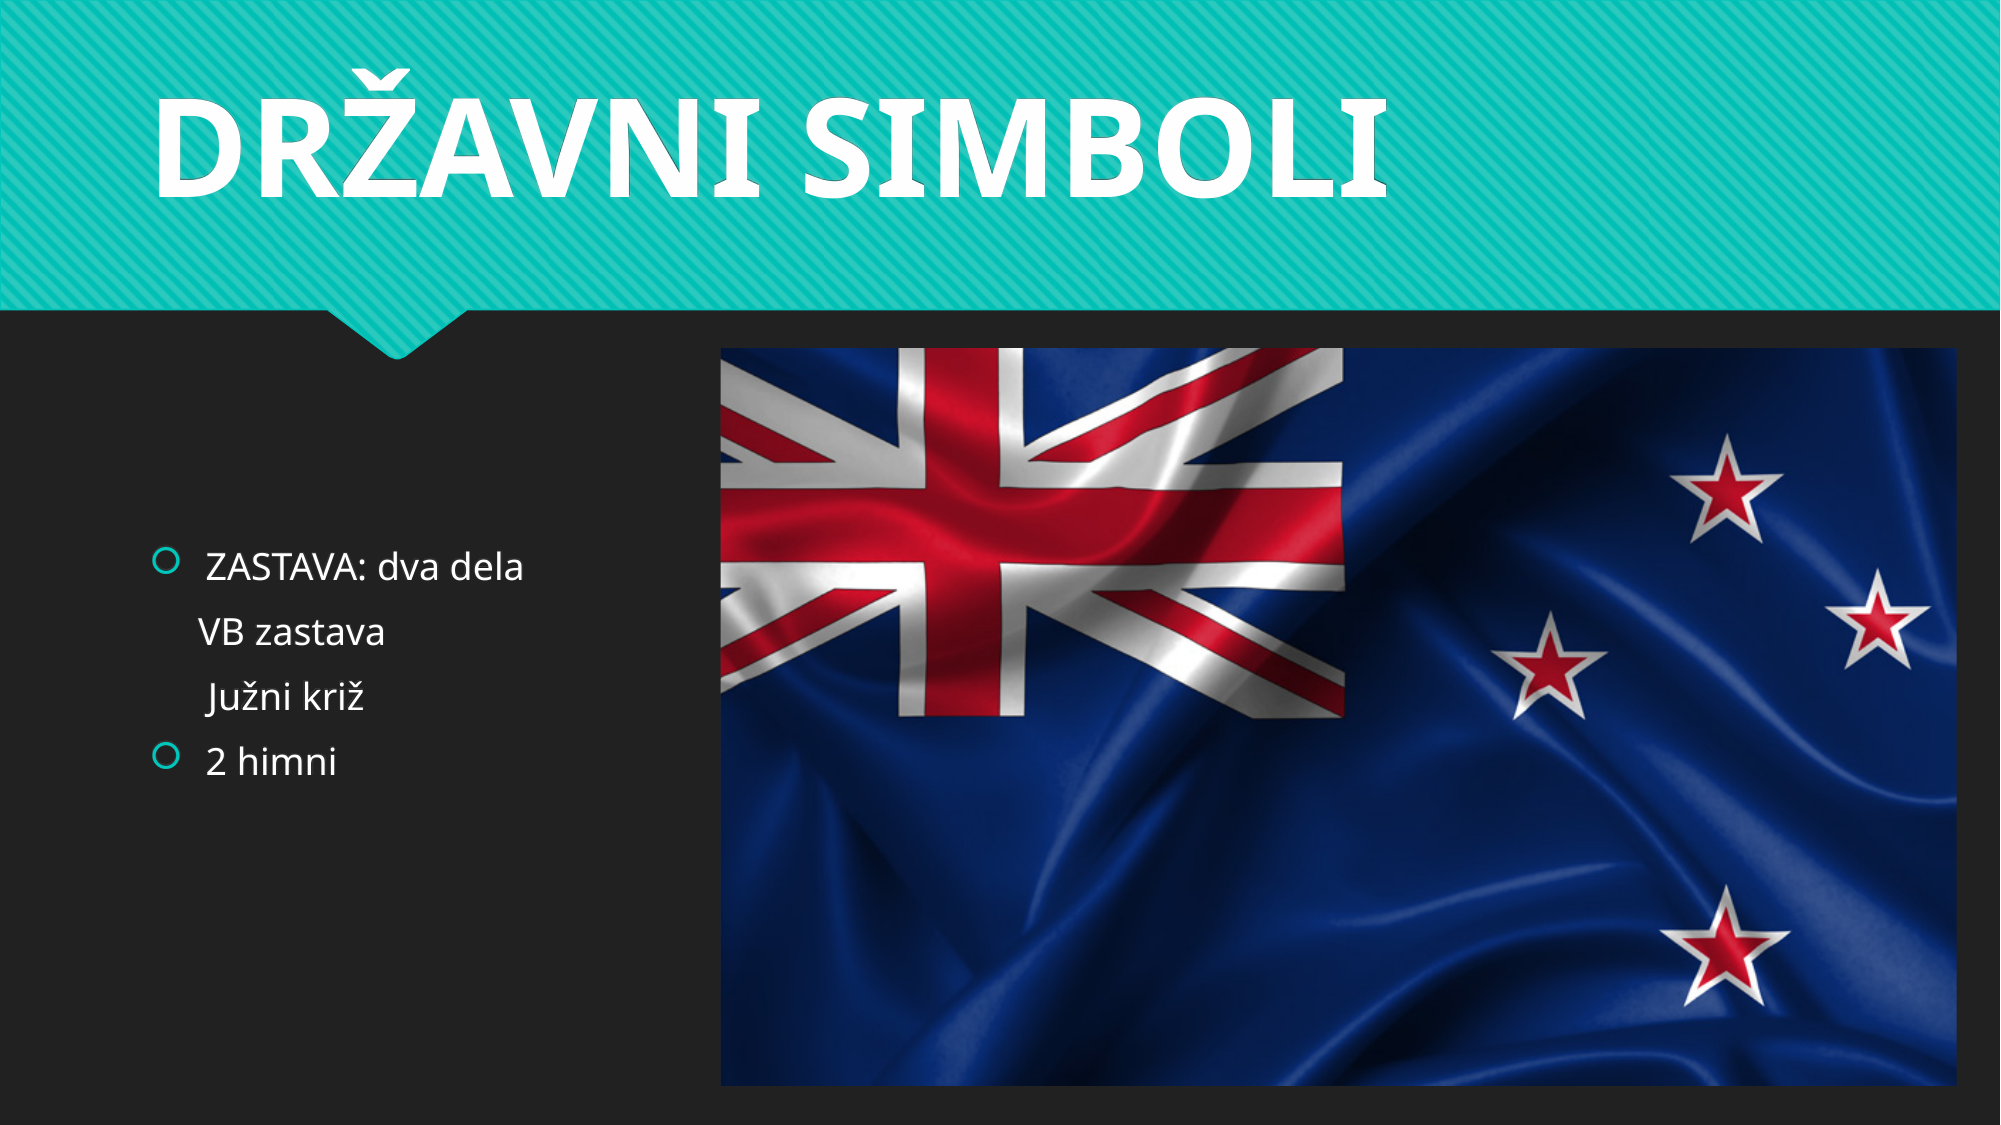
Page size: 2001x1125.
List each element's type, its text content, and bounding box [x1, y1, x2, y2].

picture [720, 348, 1957, 1086]
picture [1, 1, 1999, 357]
list ZASTAVA: dva dela VB zastava Južni križ 2 himni [134, 364, 720, 962]
title DRŽAVNI SIMBOLI [132, 73, 1868, 233]
